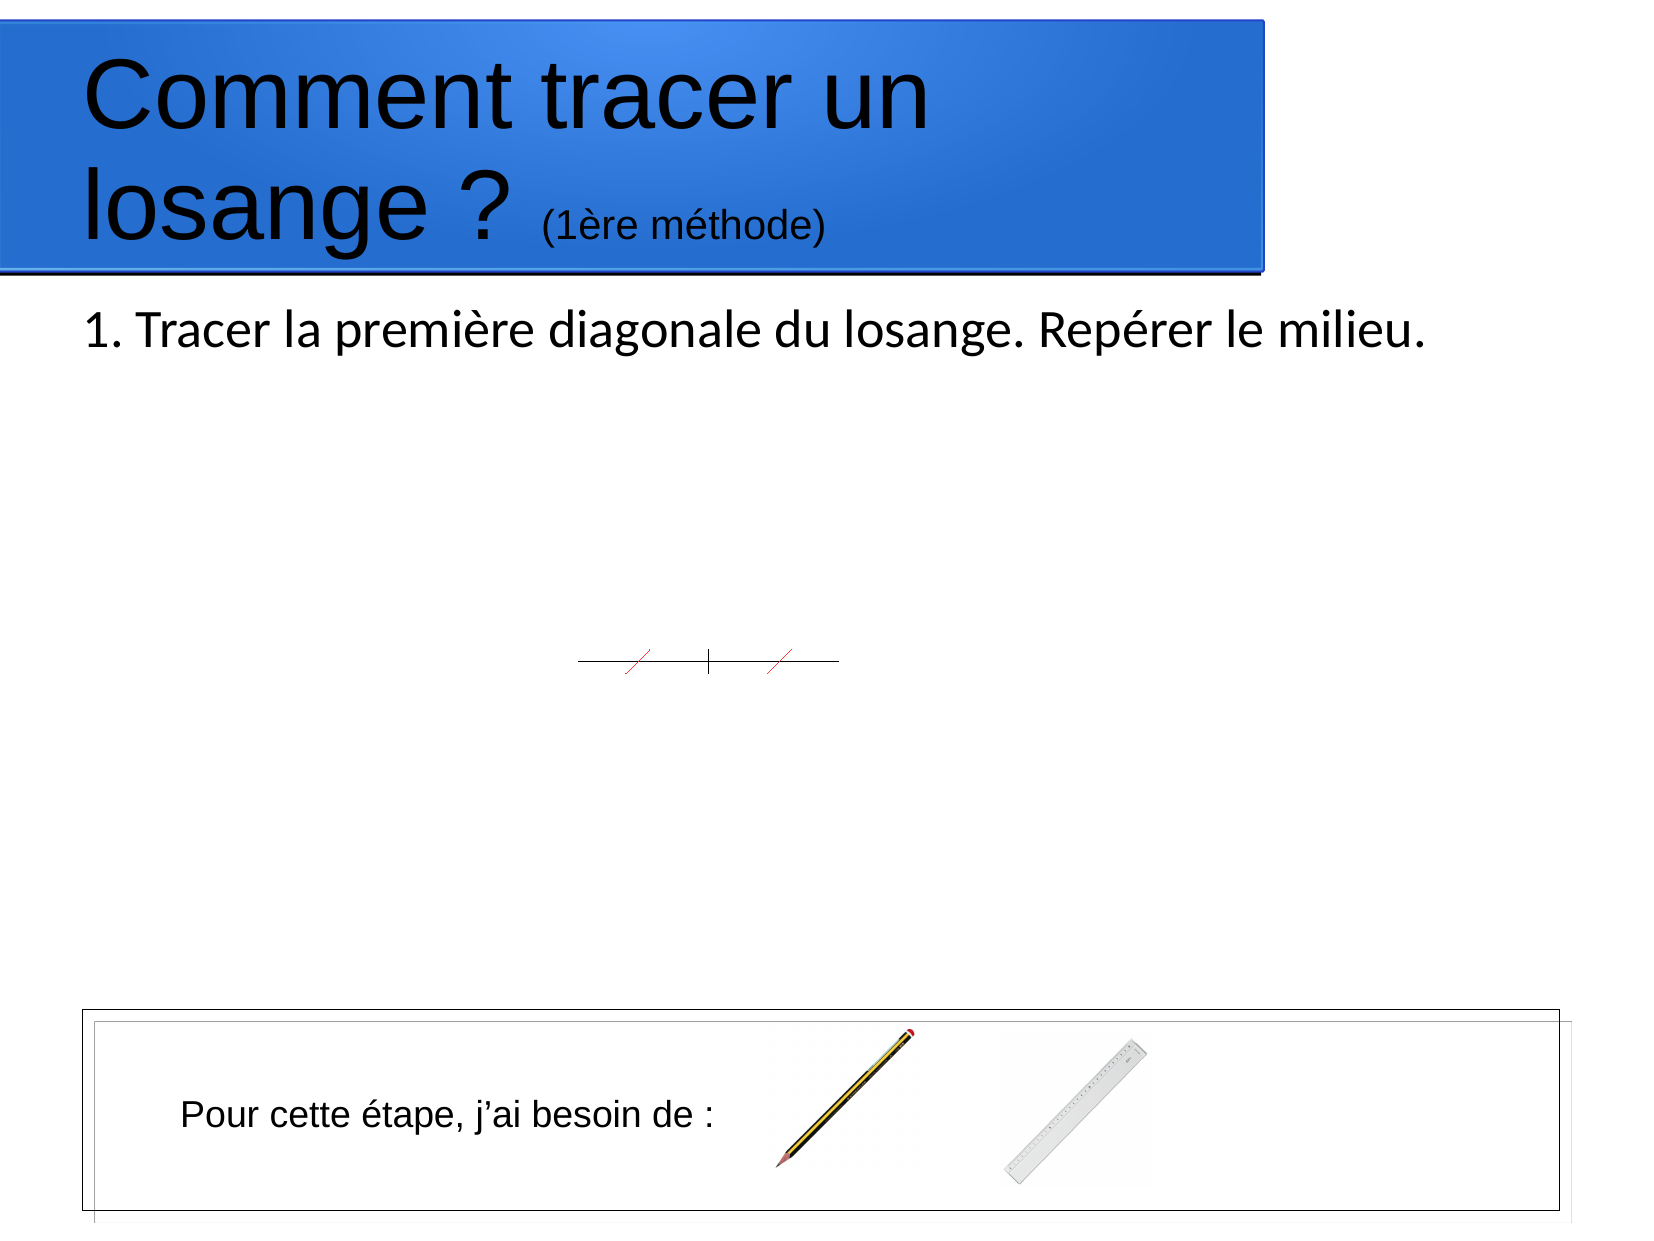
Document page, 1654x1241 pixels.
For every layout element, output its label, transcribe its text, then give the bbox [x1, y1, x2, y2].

list 1. Tracer la première diagonale du losange. Repérer le milieu. [82, 307, 1571, 1027]
text_box [82, 1009, 1560, 1211]
title Comment tracer un losange ? (1ère méthode) [82, 38, 1235, 261]
picture [998, 1033, 1152, 1188]
